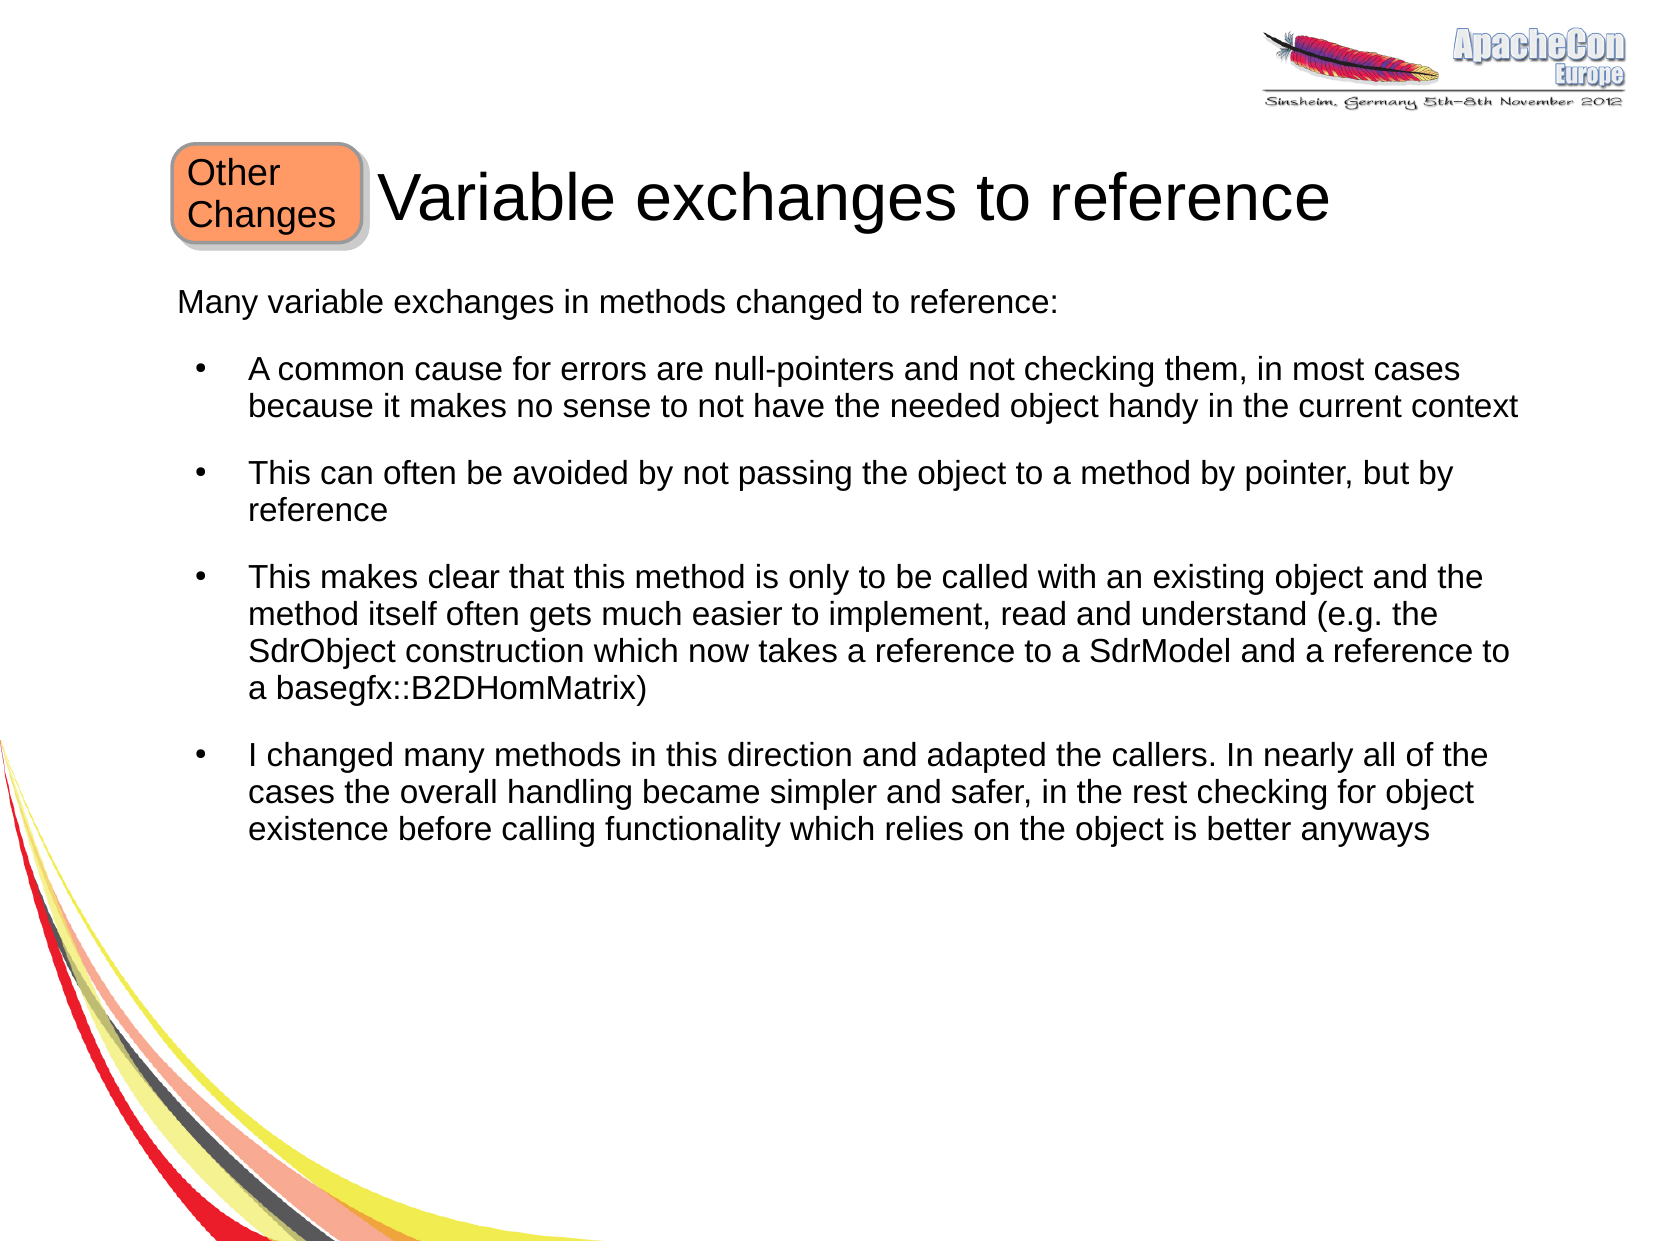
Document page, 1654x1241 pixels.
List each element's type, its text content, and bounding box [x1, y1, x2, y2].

text_box Other Changes [172, 143, 362, 243]
picture [0, 0, 1654, 1241]
title Variable exchanges to reference [377, 148, 1530, 247]
list Many variable exchanges in methods changed to reference: A common cause for errors are null-pointers and not checking them, in most cases because it makes no sense to not have the needed object handy in the current context This can often be avoided by not passing the object to a method by pointer, but by reference This makes clear that this method is only to be called with an existing object and the method itself often gets much easier to implement, read and understand (e.g. the SdrObject construction which now takes a reference to a SdrModel and a reference to a basegfx::B2DHomMatrix) I changed many methods in this direction and adapted the callers. In nearly all of the cases the overall handling became simpler and safer, in the rest checking for object existence before calling functionality which relies on the object is better anyways [177, 283, 1536, 990]
